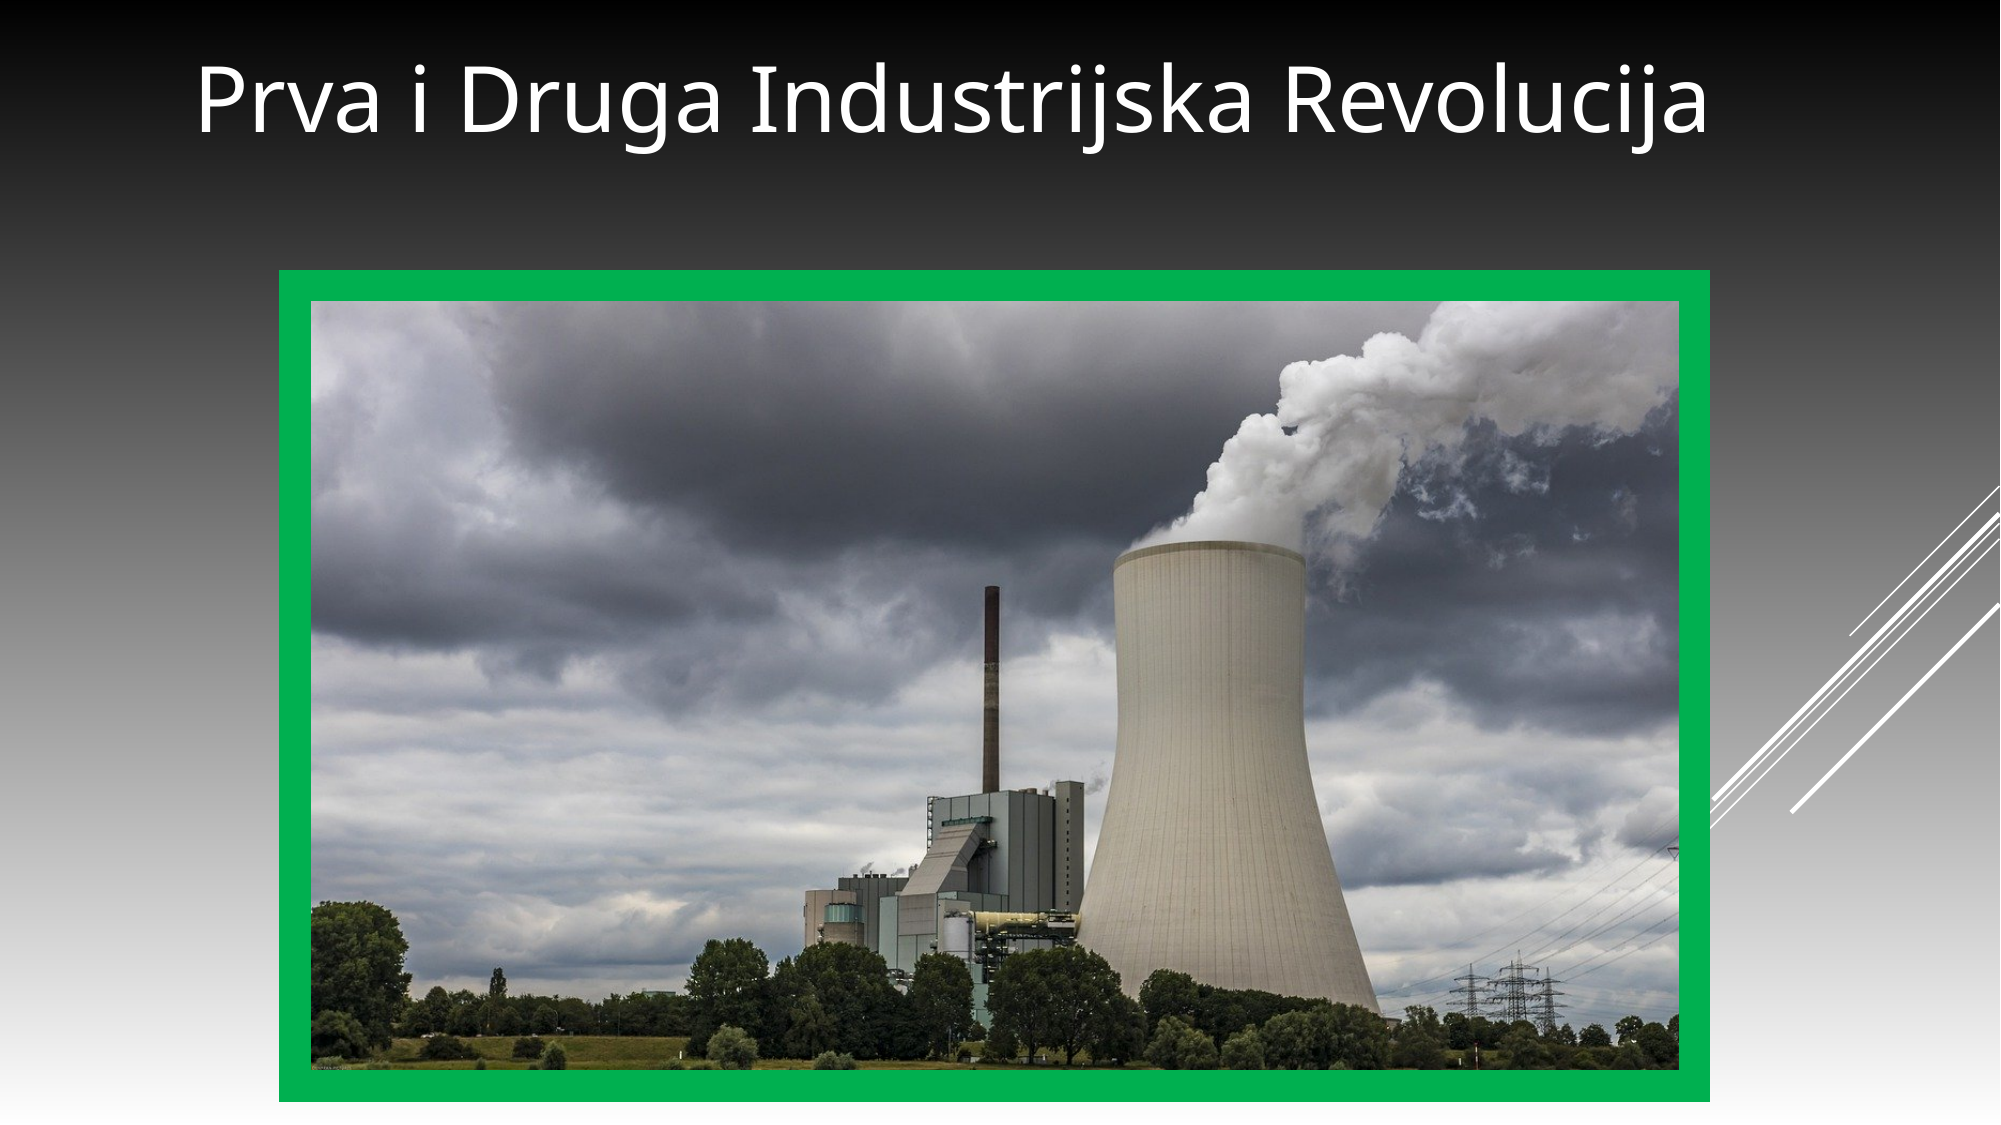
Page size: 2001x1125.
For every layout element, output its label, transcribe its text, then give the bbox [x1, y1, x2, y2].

picture [310, 300, 1679, 1071]
text_box Prva i Druga Industrijska Revolucija [55, 33, 1852, 159]
